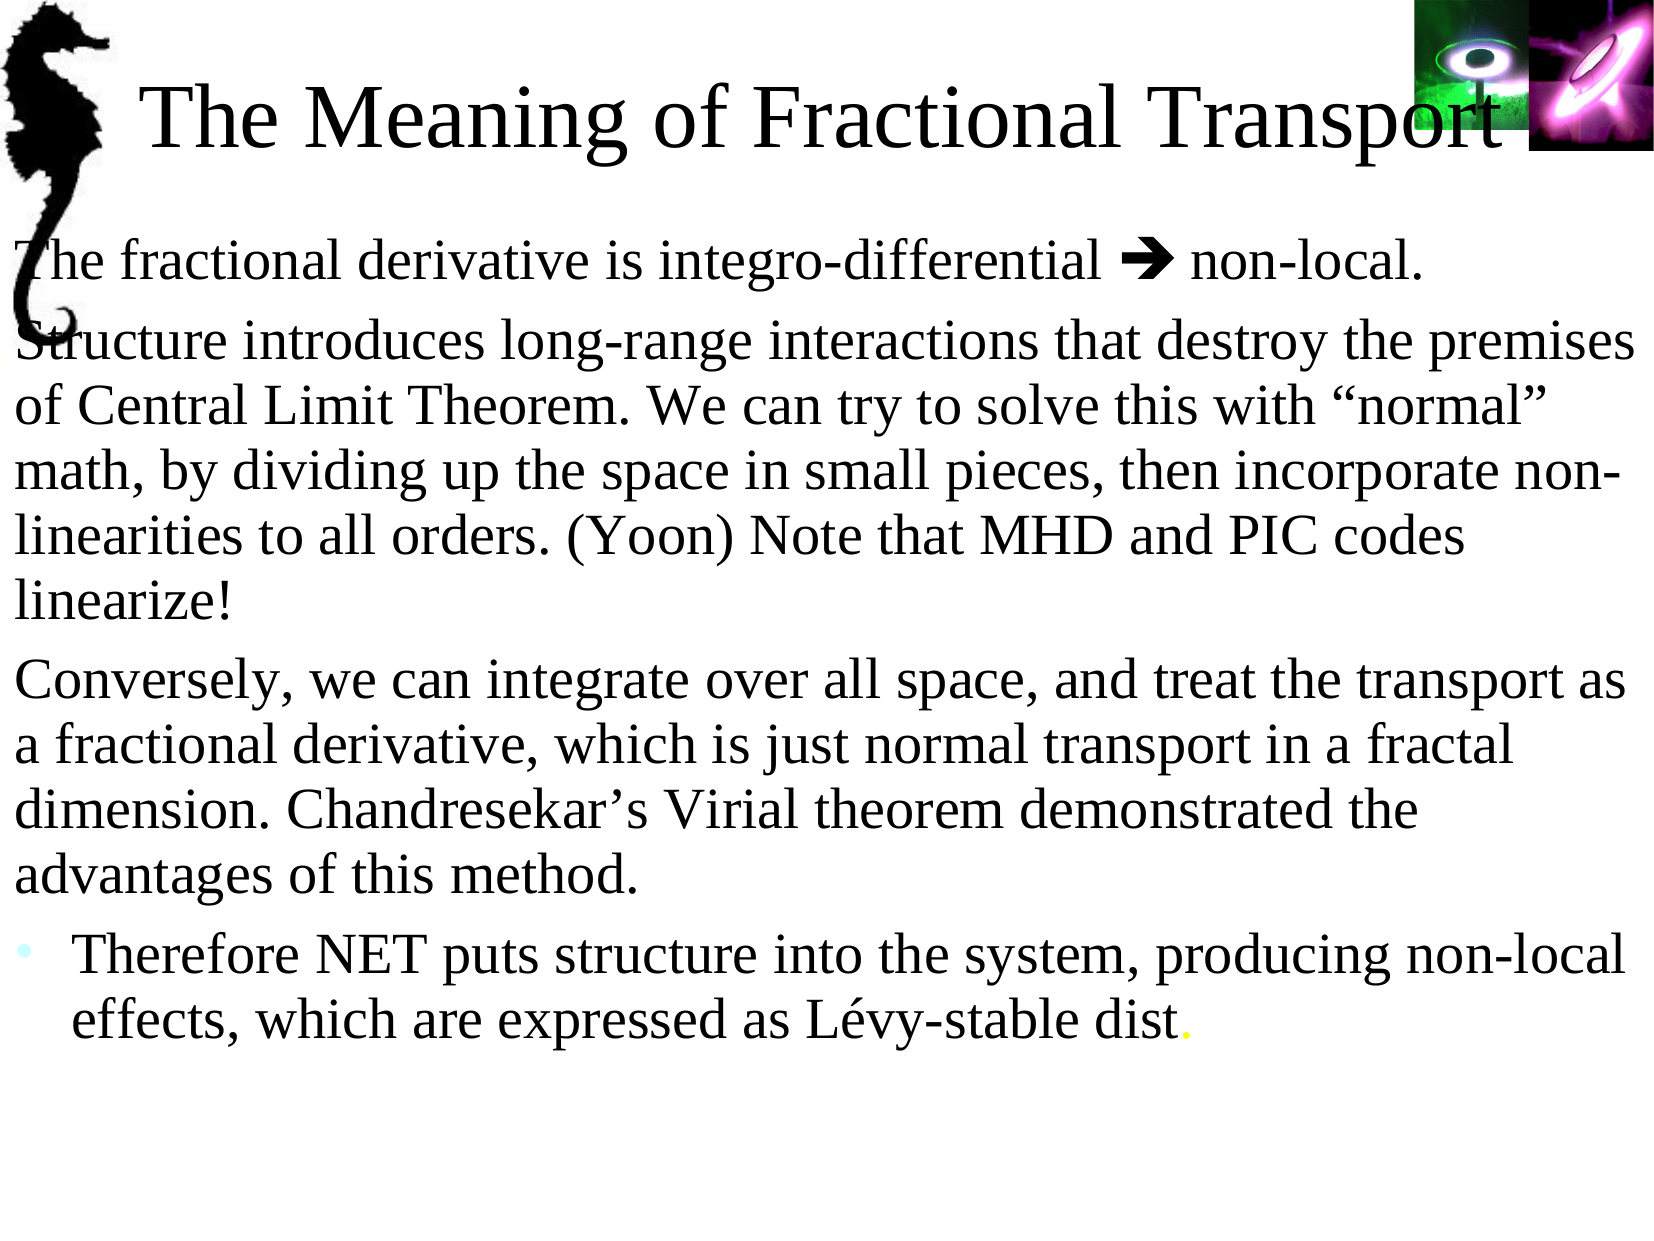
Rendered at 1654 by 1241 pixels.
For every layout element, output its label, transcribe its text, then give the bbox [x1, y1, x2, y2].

picture [0, 0, 123, 220]
list The fractional derivative is integro-differential  non-local. Structure introduces long-range interactions that destroy the premises of Central Limit Theorem. We can try to solve this with “normal” math, by dividing up the space in small pieces, then incorporate non-linearities to all orders. (Yoon) Note that MHD and PIC codes linearize! Conversely, we can integrate over all space, and treat the transport as a fractional derivative, which is just normal transport in a fractal dimension. Chandresekar’s Virial theorem demonstrated the advantages of this method. Therefore NET puts structure into the system, producing non-local effects, which are expressed as Lévy-stable dist. [0, 220, 1654, 1241]
title The Meaning of Fractional Transport [98, 13, 1546, 220]
picture [1414, 0, 1654, 151]
